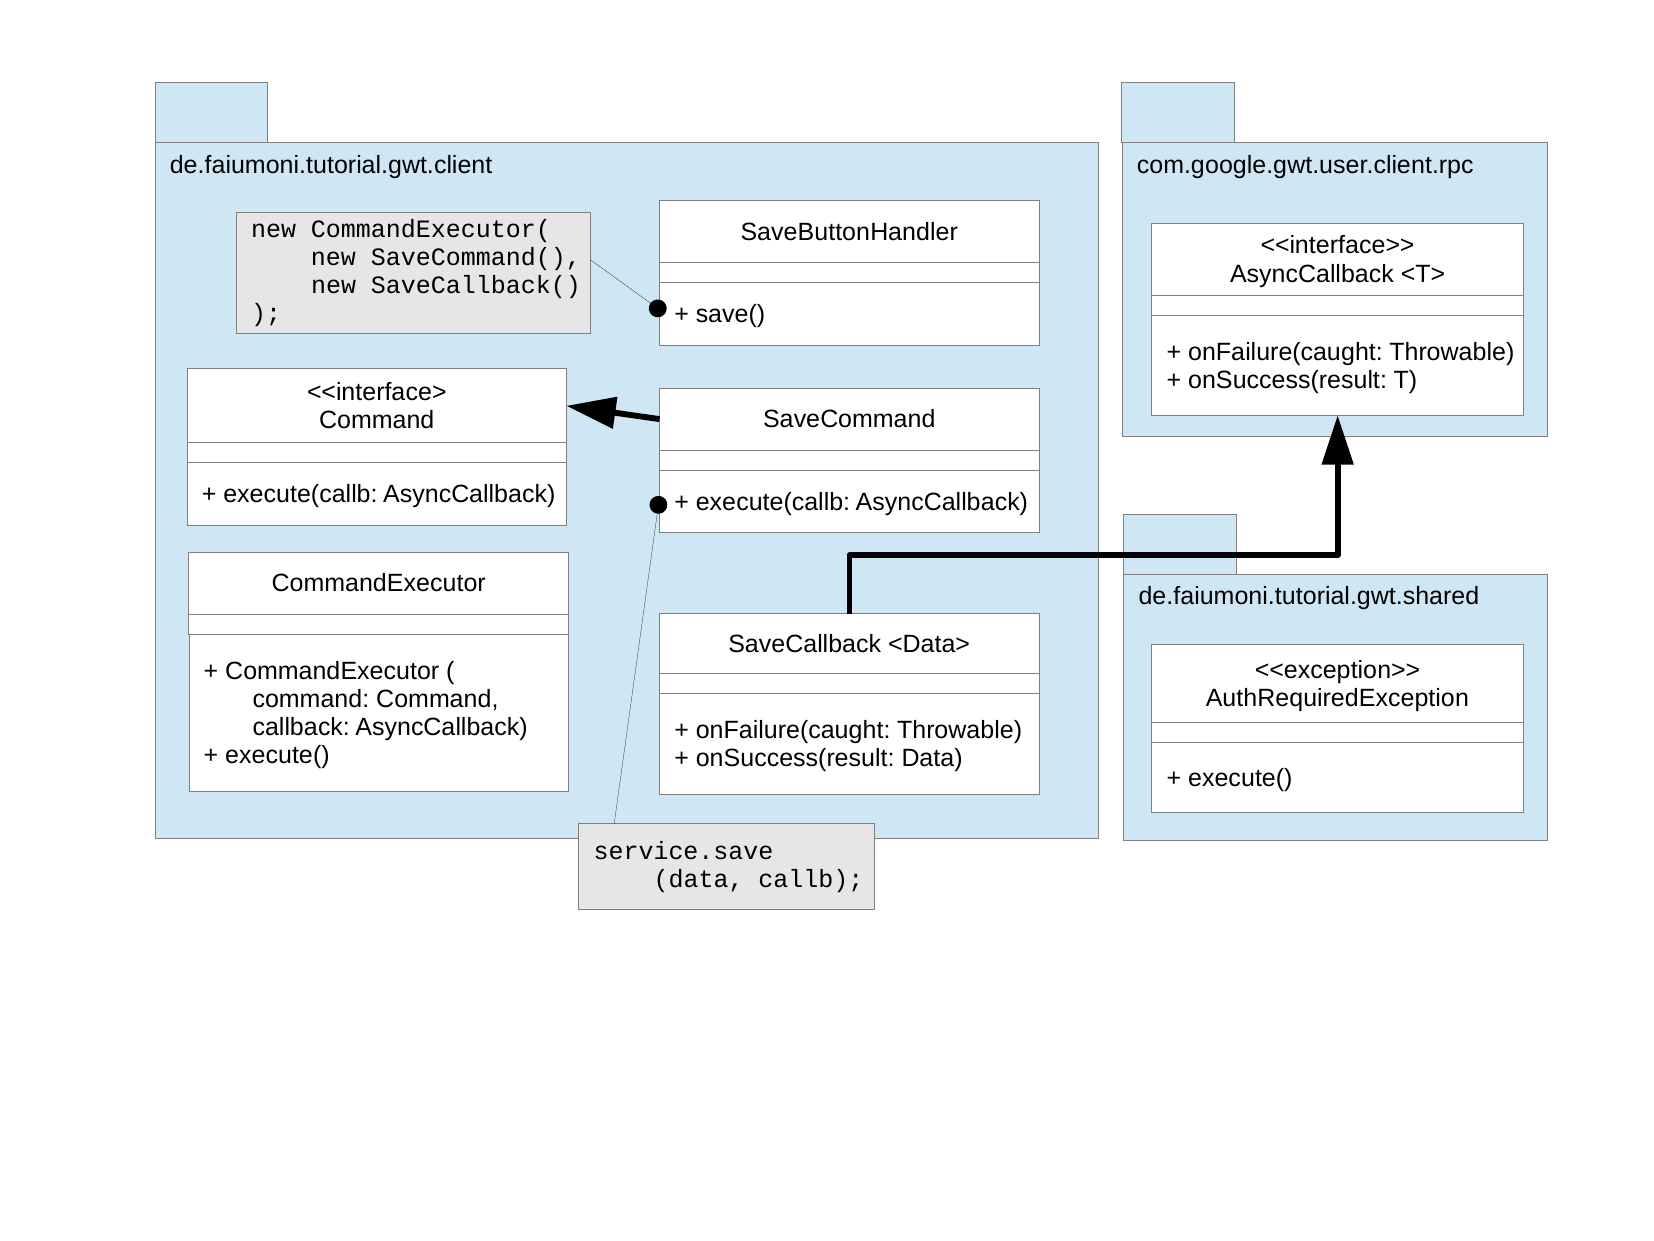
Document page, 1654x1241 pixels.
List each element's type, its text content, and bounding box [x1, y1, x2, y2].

text_box [155, 82, 268, 143]
text_box + save() [659, 282, 1040, 346]
text_box [188, 614, 569, 635]
text_box + onFailure(caught: Throwable) + onSuccess(result: Data) [659, 693, 1040, 795]
text_box de.faiumoni.tutorial.gwt.client [155, 142, 1099, 839]
text_box + execute() [1151, 742, 1524, 813]
text_box [1121, 82, 1235, 143]
text_box + CommandExecutor ( command: Command, callback: AsyncCallback) + execute() [189, 634, 569, 792]
text_box CommandExecutor [188, 552, 569, 614]
text_box SaveButtonHandler [659, 200, 1040, 262]
text_box [1151, 722, 1524, 742]
text_box SaveCallback <Data> [659, 613, 1040, 673]
text_box <<interface> Command [187, 368, 567, 442]
text_box [1151, 295, 1524, 315]
text_box [659, 262, 1040, 282]
text_box <<exception>> AuthRequiredException [1151, 644, 1524, 722]
text_box [1123, 514, 1237, 552]
text_box [187, 442, 567, 462]
text_box service.save (data, callb); [578, 823, 875, 910]
text_box + execute(callb: AsyncCallback) [187, 462, 567, 526]
text_box + onFailure(caught: Throwable) + onSuccess(result: T) [1151, 315, 1524, 416]
text_box [1123, 559, 1237, 575]
text_box new CommandExecutor( new SaveCommand(), new SaveCallback() ); [236, 212, 591, 334]
text_box <<interface>> AsyncCallback <T> [1151, 223, 1524, 295]
text_box de.faiumoni.tutorial.gwt.shared [1123, 574, 1548, 841]
text_box SaveCommand [659, 388, 1040, 450]
text_box [659, 673, 1040, 693]
text_box [659, 450, 1040, 470]
text_box com.google.gwt.user.client.rpc [1122, 142, 1548, 437]
text_box + execute(callb: AsyncCallback) [659, 470, 1040, 533]
